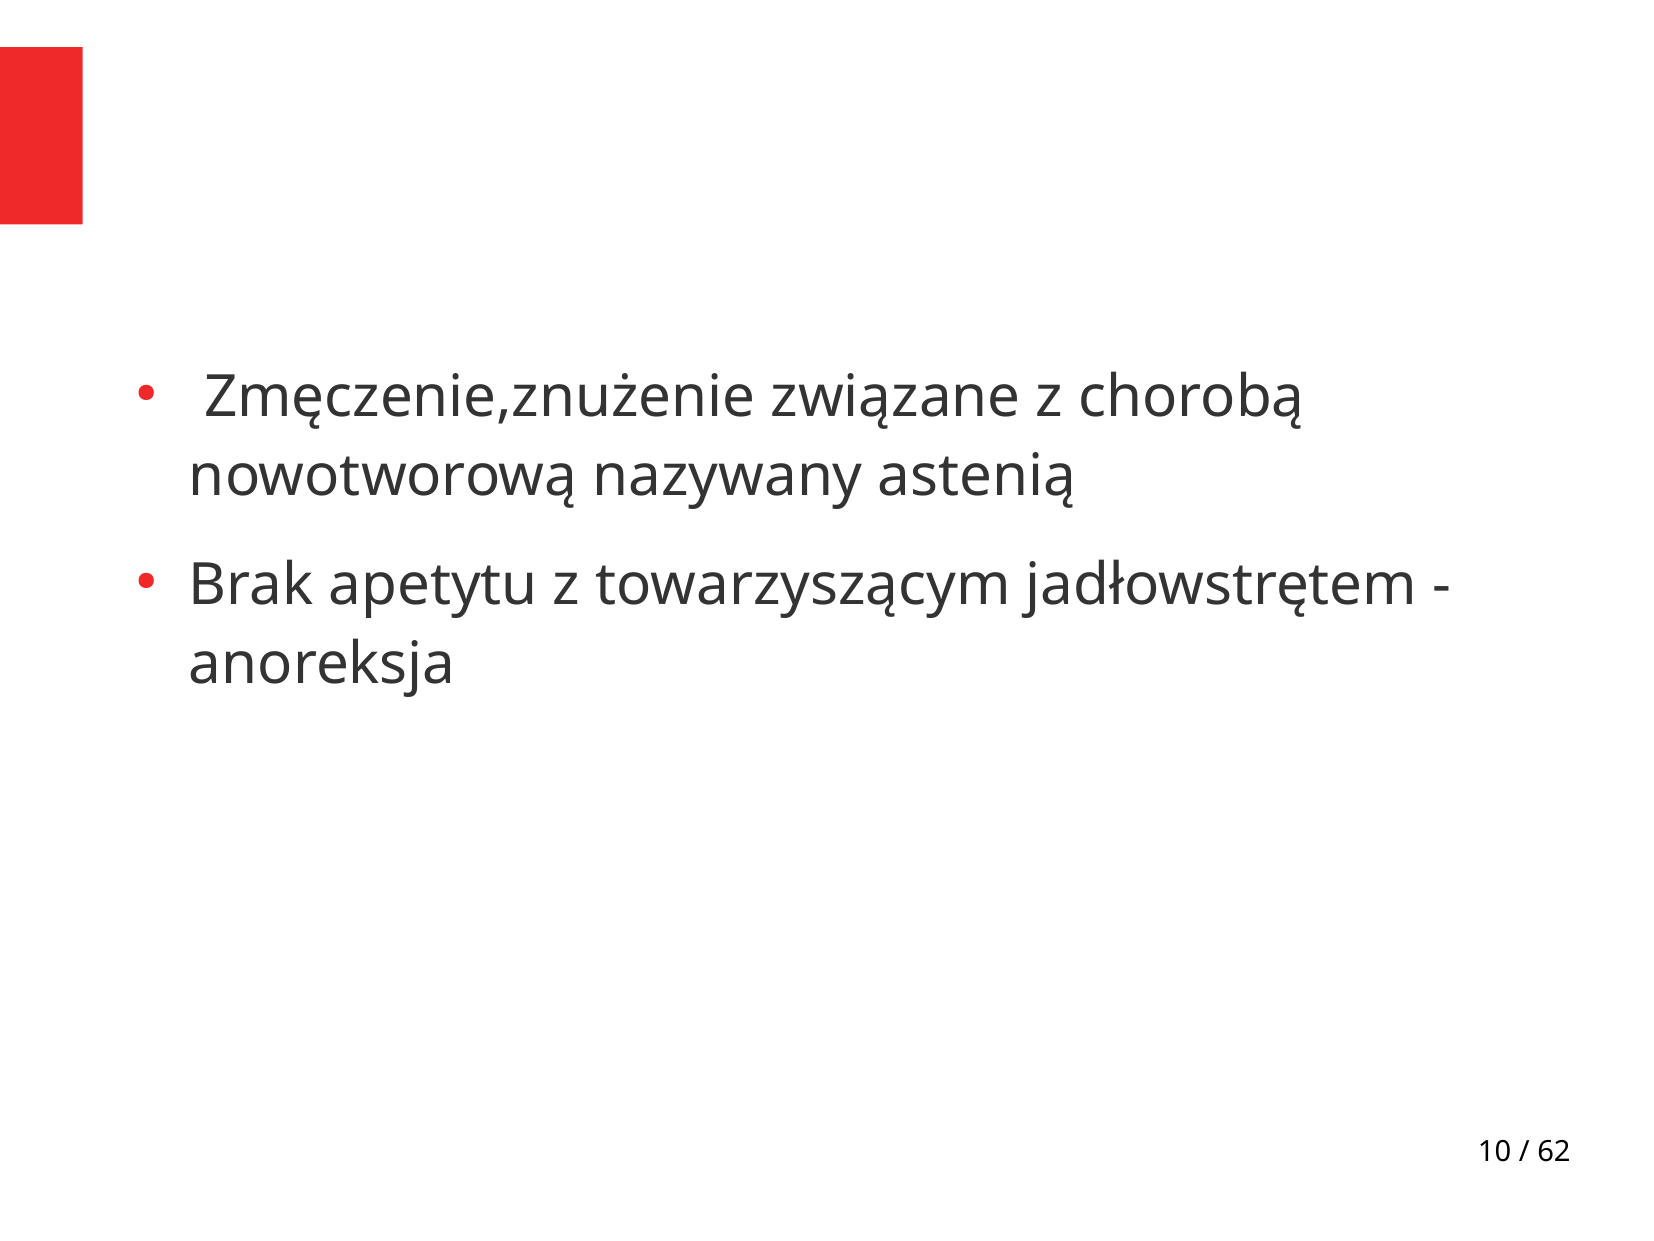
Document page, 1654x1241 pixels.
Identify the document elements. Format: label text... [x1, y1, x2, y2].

list Zmęczenie,znużenie związane z chorobą nowotworową nazywany astenią Brak apetytu z towarzyszącym jadłowstrętem -anoreksja [118, 354, 1536, 1074]
